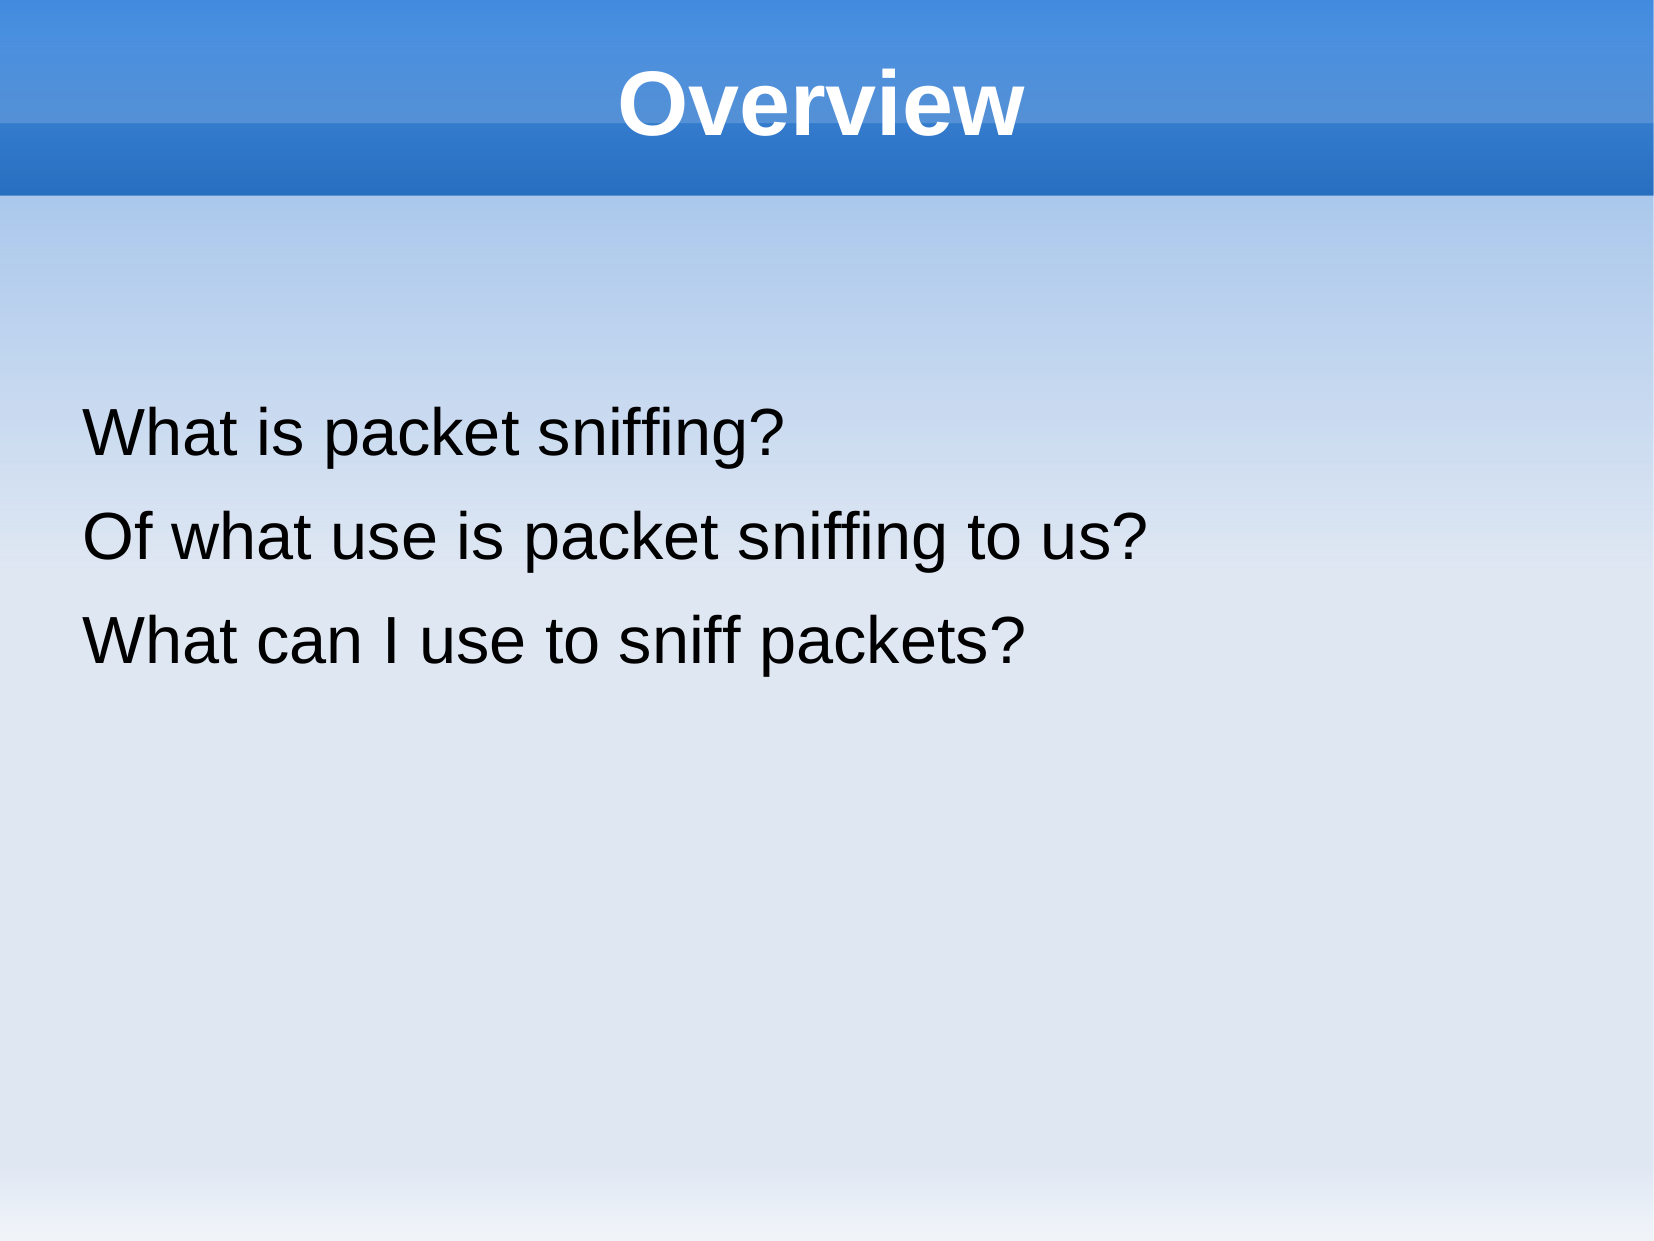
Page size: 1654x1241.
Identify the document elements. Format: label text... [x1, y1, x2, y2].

picture [0, 0, 1654, 1241]
list What is packet sniffing? Of what use is packet sniffing to us? What can I use to sniff packets? [82, 290, 1571, 1094]
title Overview [76, 7, 1565, 200]
